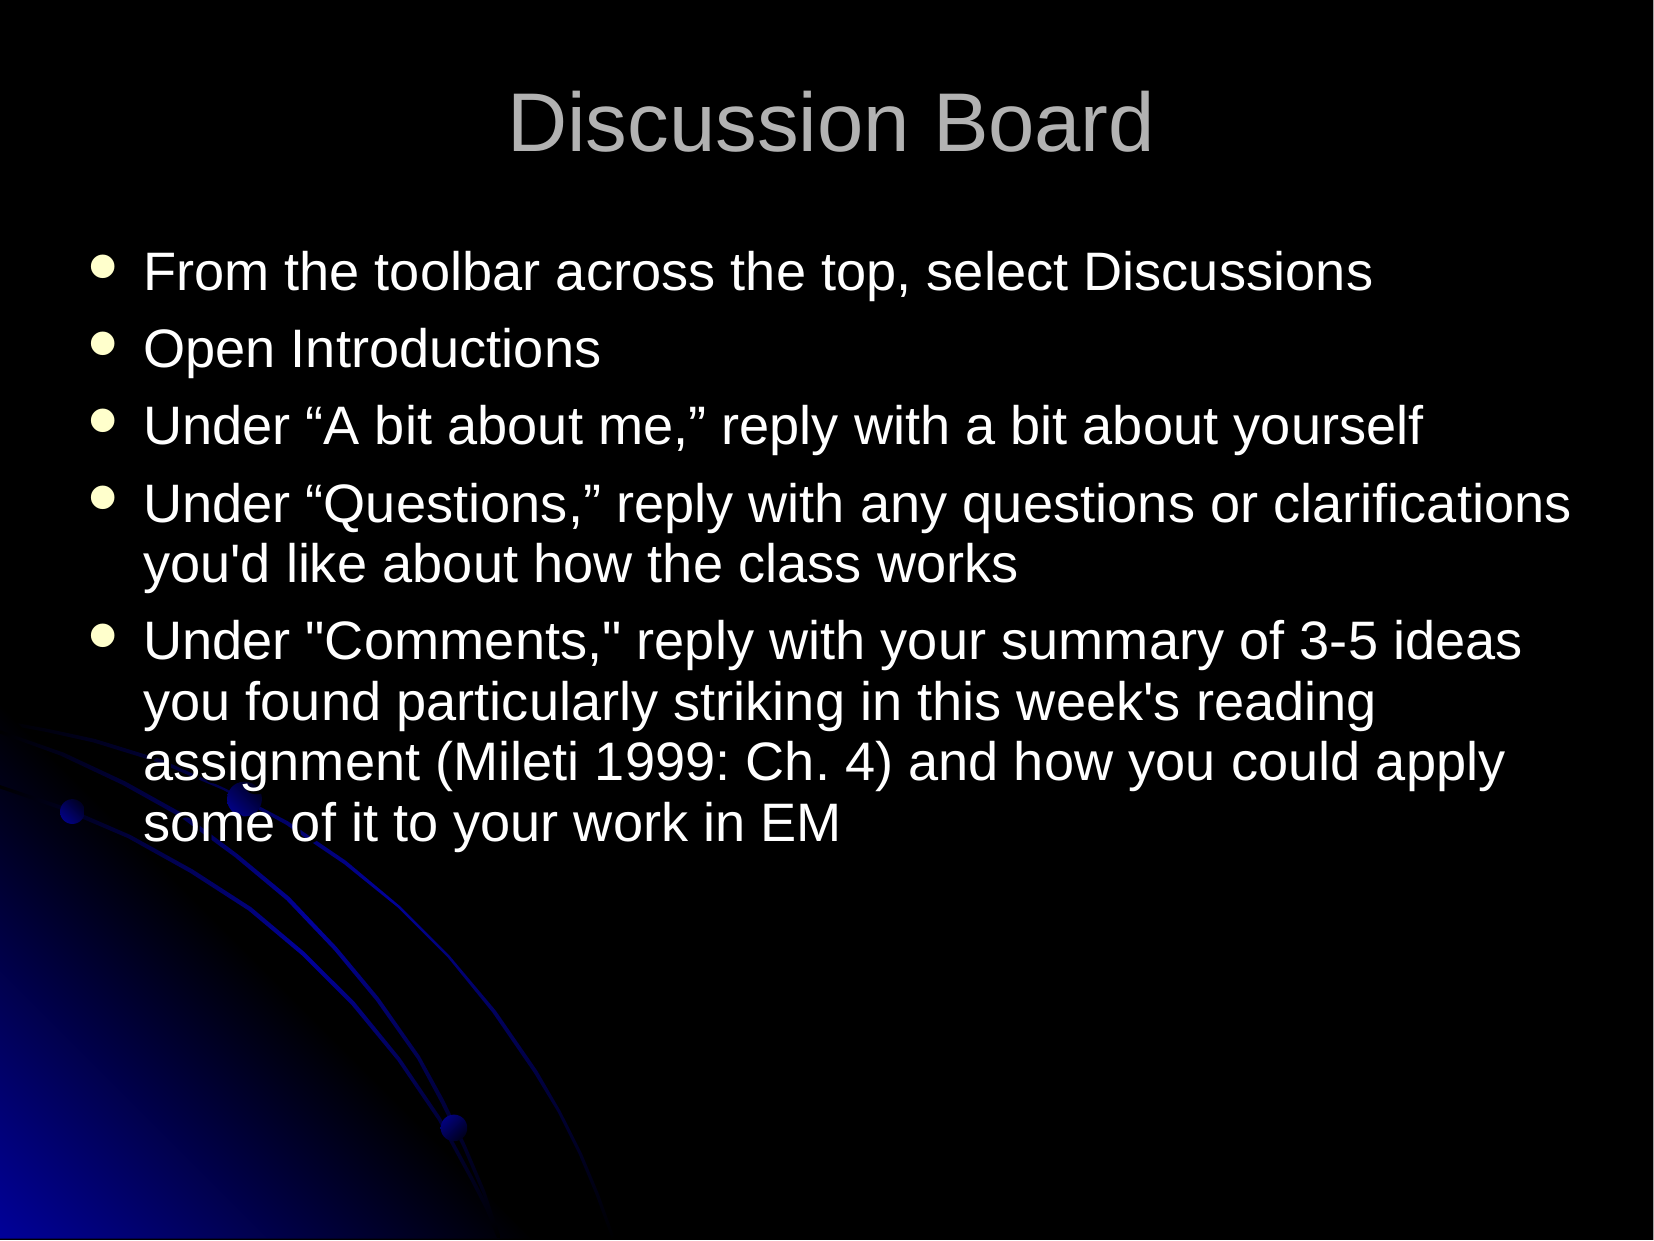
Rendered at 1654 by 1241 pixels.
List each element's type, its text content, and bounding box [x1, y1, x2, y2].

list From the toolbar across the top, select Discussions Open Introductions Under “A bit about me,” reply with a bit about yourself Under “Questions,” reply with any questions or clarifications you'd like about how the class works Under "Comments," reply with your summary of 3-5 ideas you found particularly striking in this week's reading assignment (Mileti 1999: Ch. 4) and how you could apply some of it to your work in EM [87, 150, 1576, 955]
title Discussion Board [87, 19, 1576, 150]
